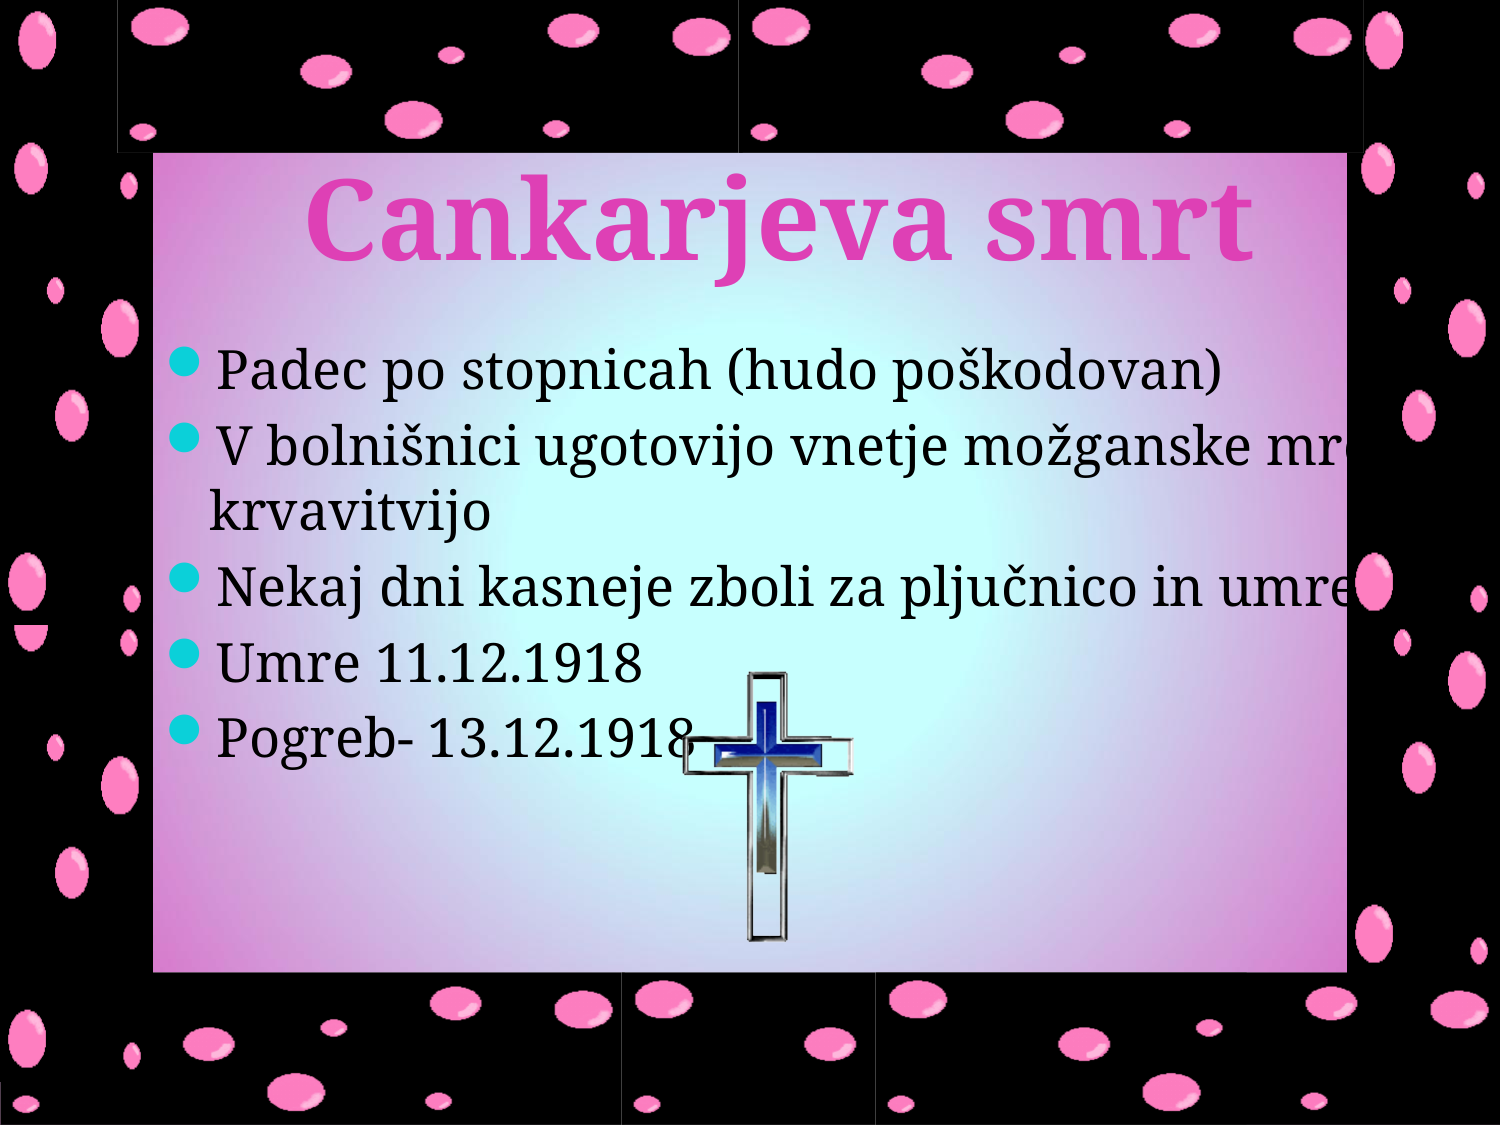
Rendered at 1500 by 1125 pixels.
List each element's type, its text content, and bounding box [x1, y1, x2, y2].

list Padec po stopnicah (hudo poškodovan) V bolnišnici ugotovijo vnetje možganske mrene s krvavitvijo Nekaj dni kasneje zboli za pljučnico in umre Umre 11.12.1918 Pogreb- 13.12.1918 [153, 328, 1347, 972]
picture [0, 0, 1500, 1125]
text_box Cankarjeva smrt [246, 153, 1313, 291]
